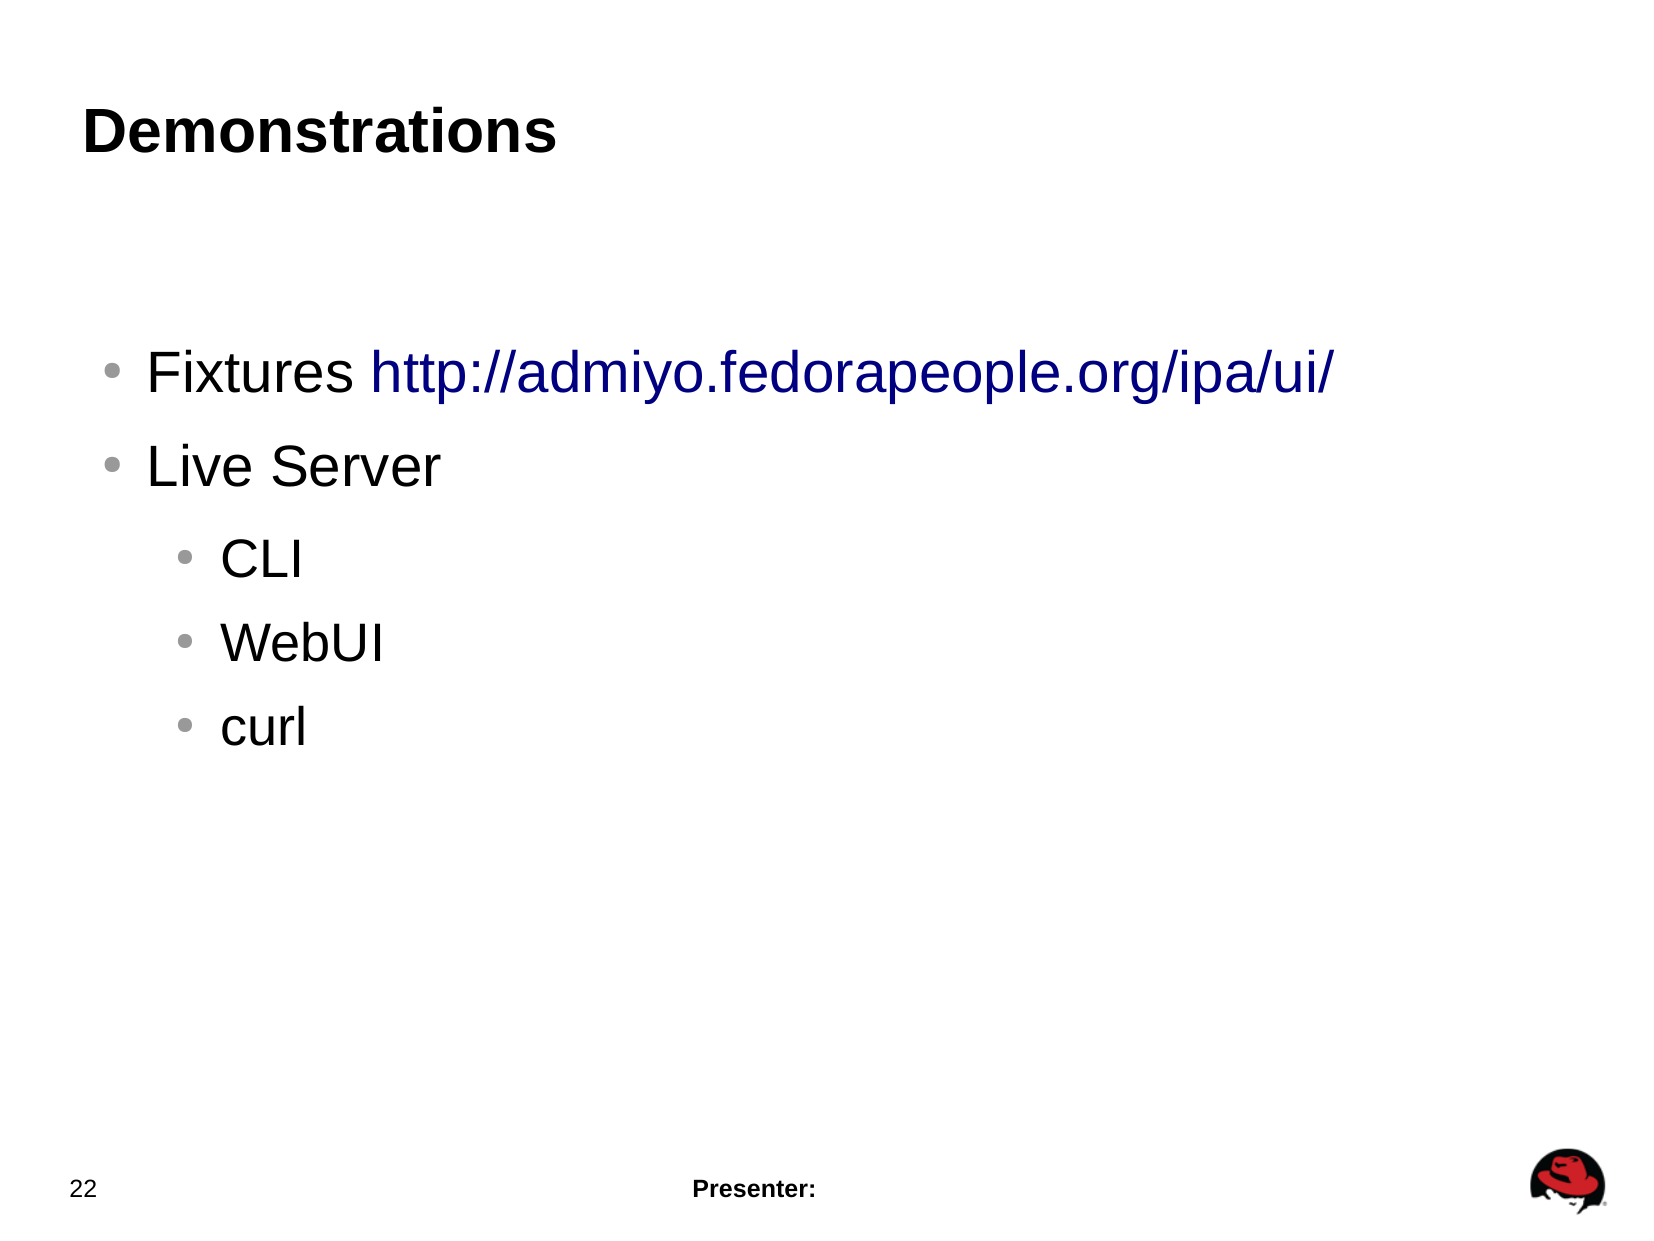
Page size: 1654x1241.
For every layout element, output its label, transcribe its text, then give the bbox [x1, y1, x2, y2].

list Fixtures http://admiyo.fedorapeople.org/ipa/ui/ Live Server CLI WebUI curl [86, 244, 1576, 1039]
picture [1529, 1146, 1613, 1224]
title Demonstrations [82, 37, 1571, 226]
